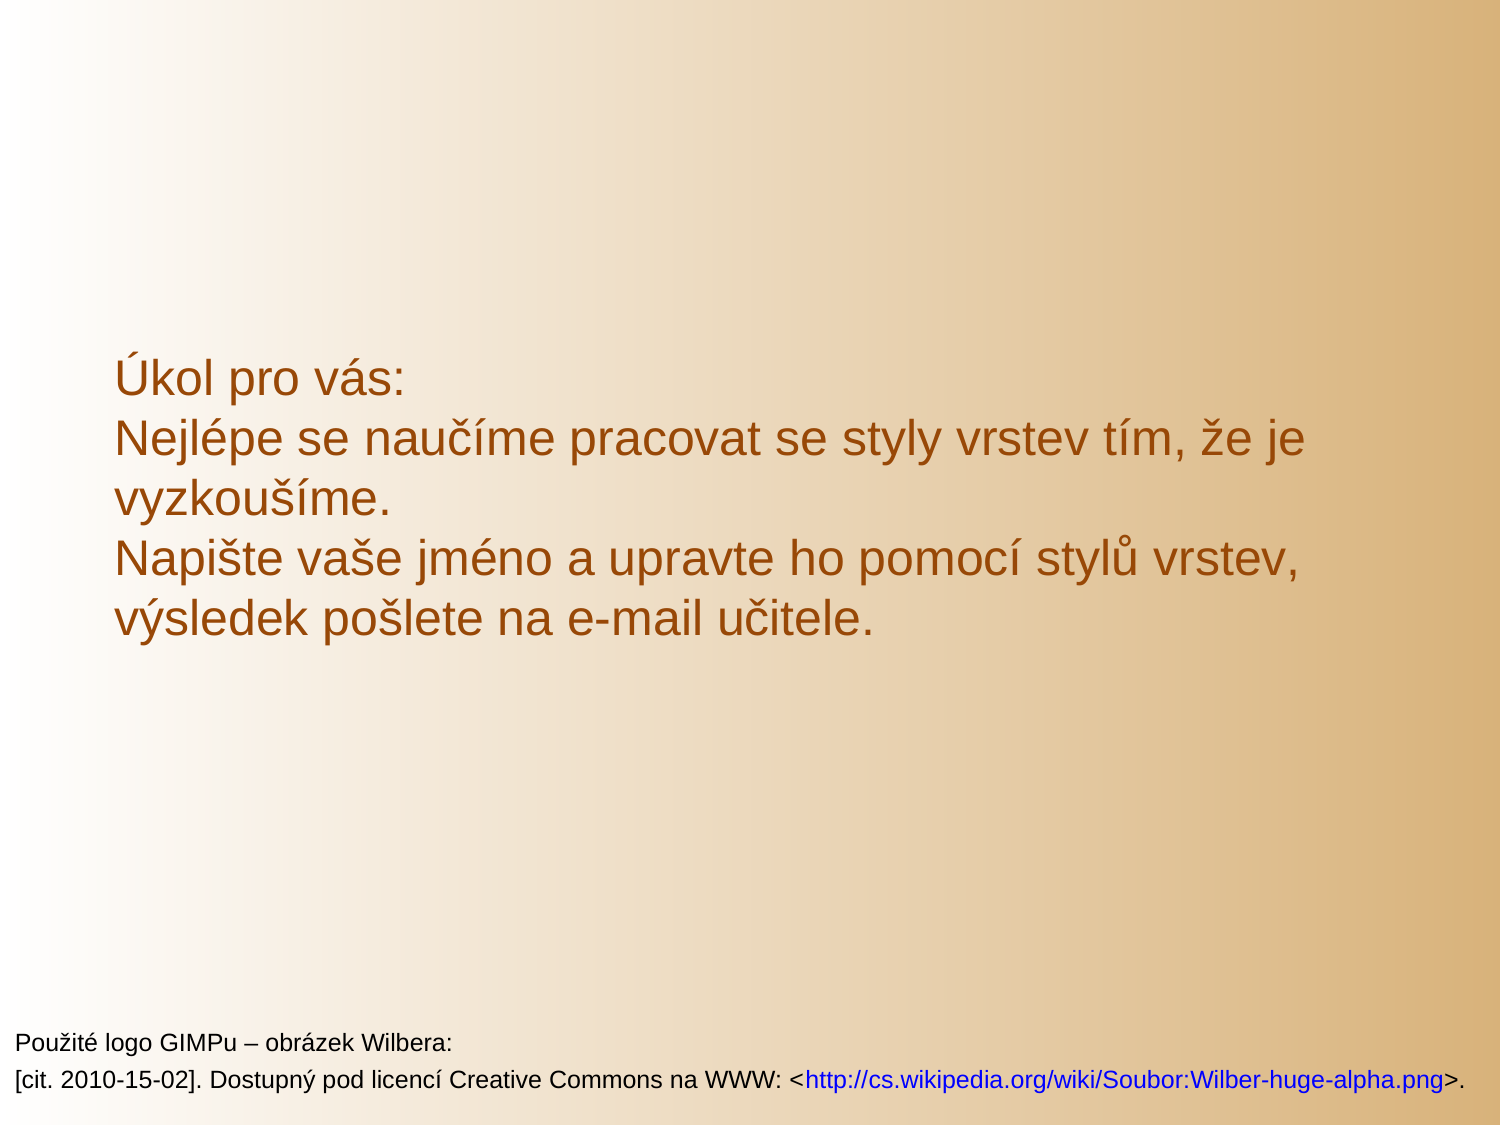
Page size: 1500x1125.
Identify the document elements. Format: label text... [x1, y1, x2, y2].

text_box Úkol pro vás: Nejlépe se naučíme pracovat se styly vrstev tím, že je vyzkoušíme. Napište vaše jméno a upravte ho pomocí stylů vrstev, výsledek pošlete na e-mail učitele. [99, 337, 1388, 653]
text_box Použité logo GIMPu – obrázek Wilbera: [cit. 2010-15-02]. Dostupný pod licencí Creative Commons na WWW: <http://cs.wikipedia.org/wiki/Soubor:Wilber-huge-alpha.png>. [0, 983, 1500, 1101]
